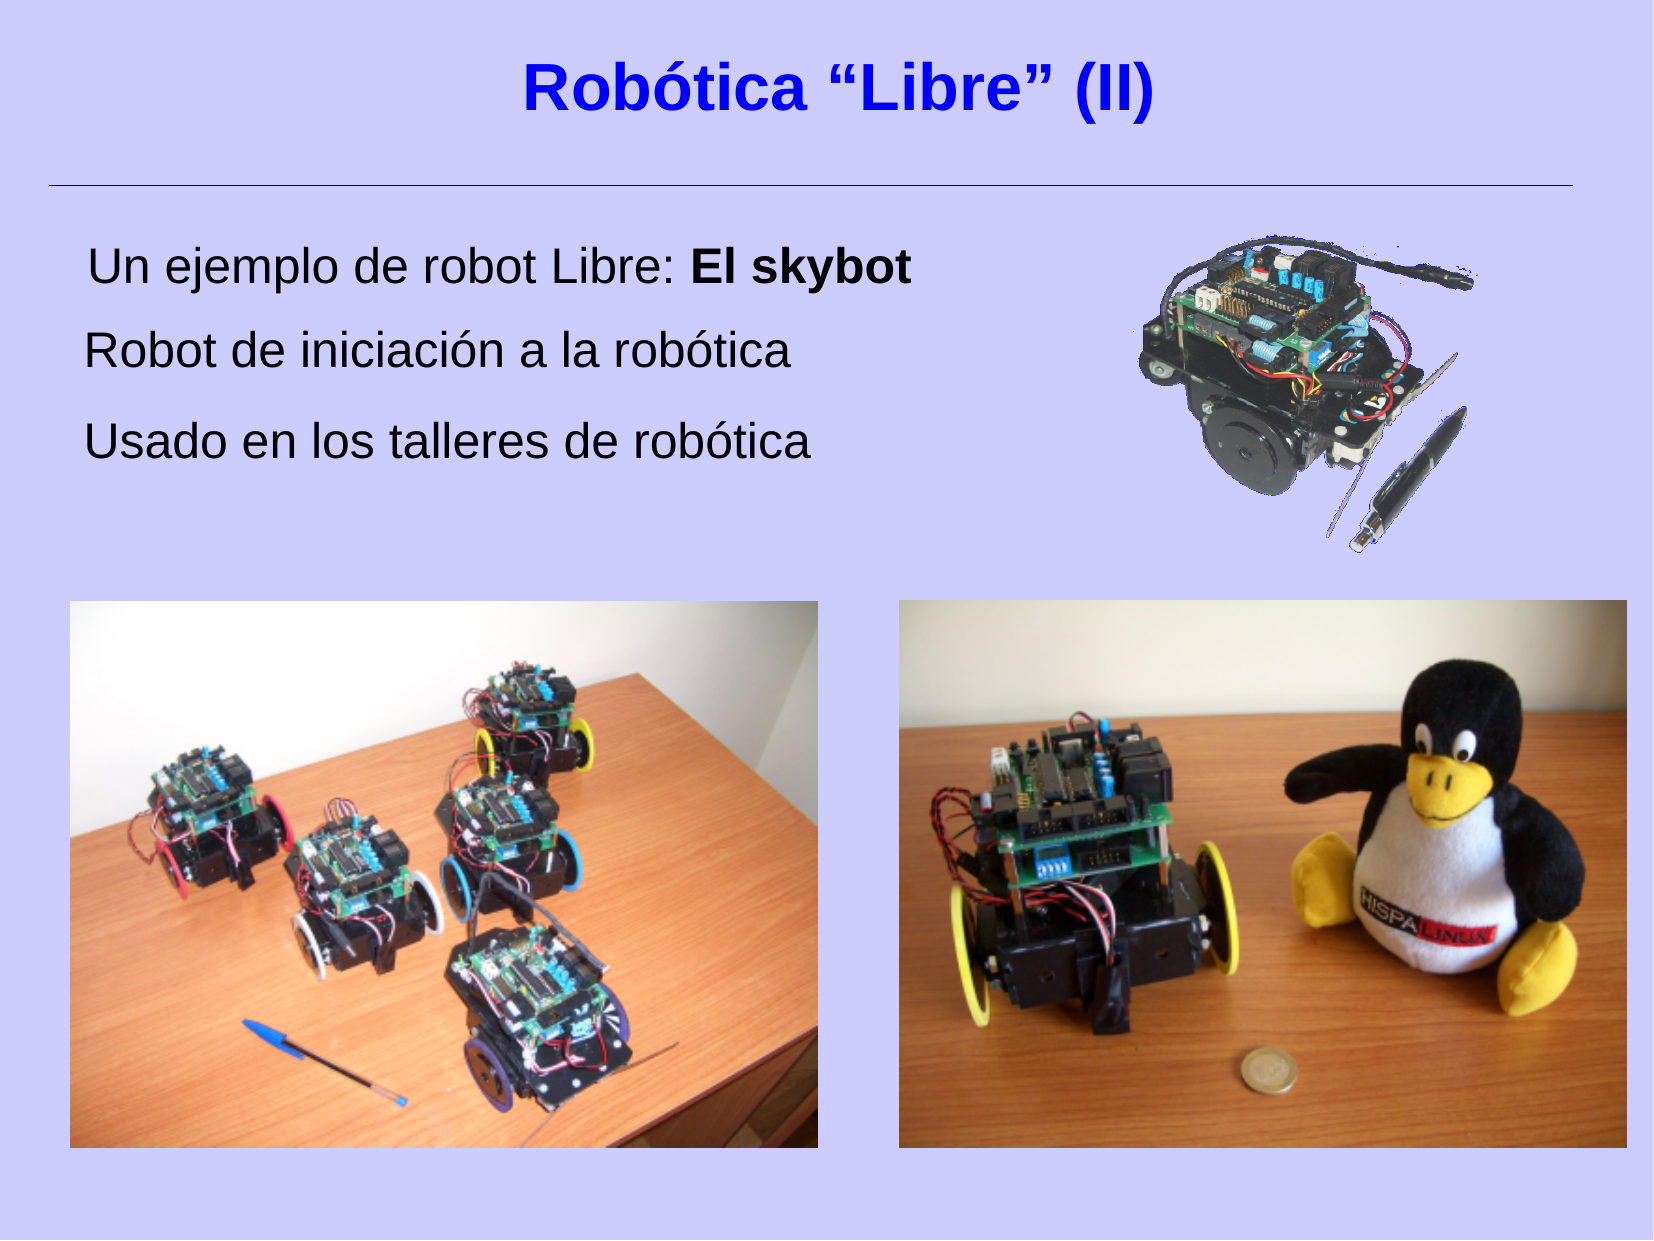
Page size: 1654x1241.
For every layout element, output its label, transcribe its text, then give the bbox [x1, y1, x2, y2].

text_box Un ejemplo de robot Libre: El skybot [73, 238, 913, 295]
picture [899, 600, 1627, 1148]
title Robótica “Libre” (II) [112, 21, 1568, 140]
text_box Robot de iniciación a la robótica Usado en los talleres de robótica [69, 321, 815, 469]
picture [1129, 224, 1481, 555]
picture [70, 601, 818, 1149]
